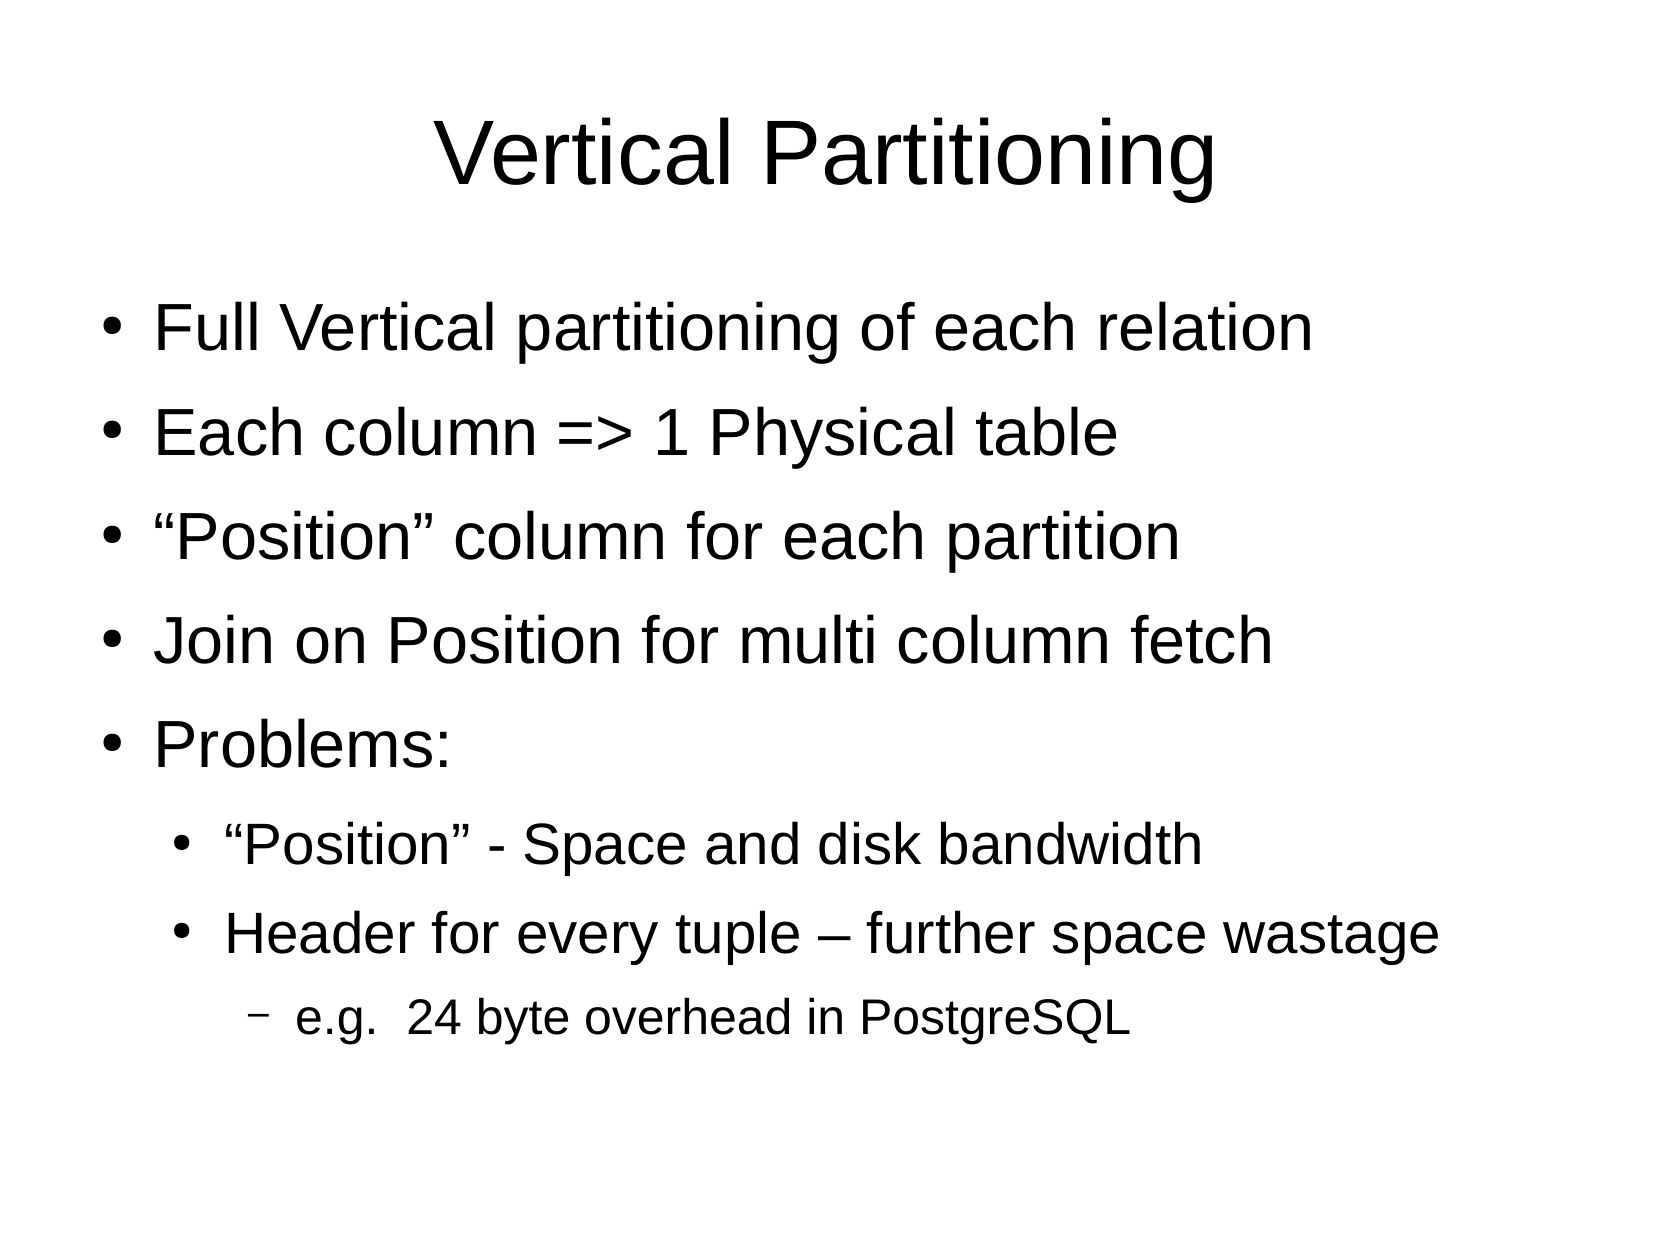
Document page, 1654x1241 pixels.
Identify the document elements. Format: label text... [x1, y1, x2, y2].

title Vertical Partitioning [82, 56, 1571, 250]
list Full Vertical partitioning of each relation Each column => 1 Physical table “Position” column for each partition Join on Position for multi column fetch Problems: “Position” - Space and disk bandwidth Header for every tuple – further space wastage e.g. 24 byte overhead in PostgreSQL [82, 290, 1571, 1109]
